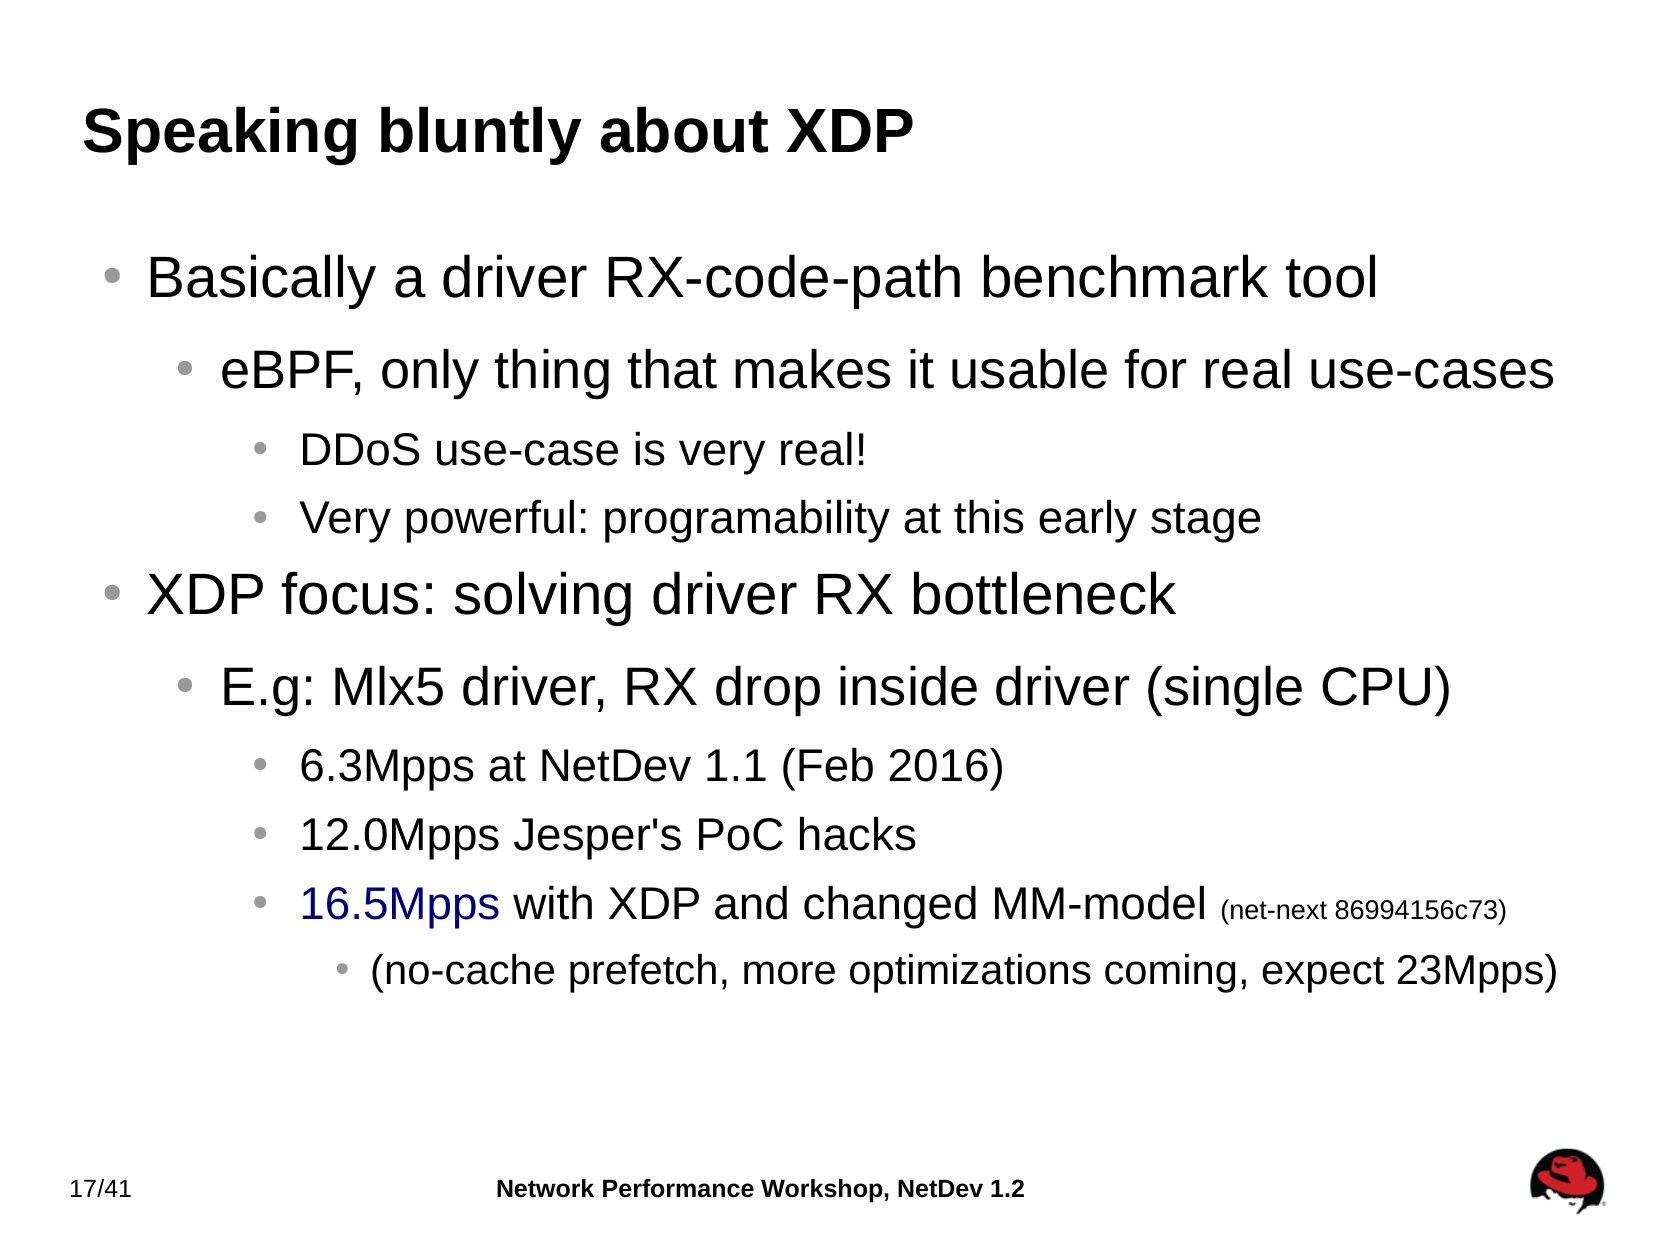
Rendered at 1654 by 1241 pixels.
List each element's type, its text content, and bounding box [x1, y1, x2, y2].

list Basically a driver RX-code-path benchmark tool eBPF, only thing that makes it usable for real use-cases DDoS use-case is very real! Very powerful: programability at this early stage XDP focus: solving driver RX bottleneck E.g: Mlx5 driver, RX drop inside driver (single CPU) 6.3Mpps at NetDev 1.1 (Feb 2016) 12.0Mpps Jesper's PoC hacks 16.5Mpps with XDP and changed MM-model (net-next 86994156c73) (no-cache prefetch, more optimizations coming, expect 23Mpps) [86, 244, 1575, 1039]
picture [1529, 1146, 1612, 1224]
text_box [82, 37, 1571, 226]
